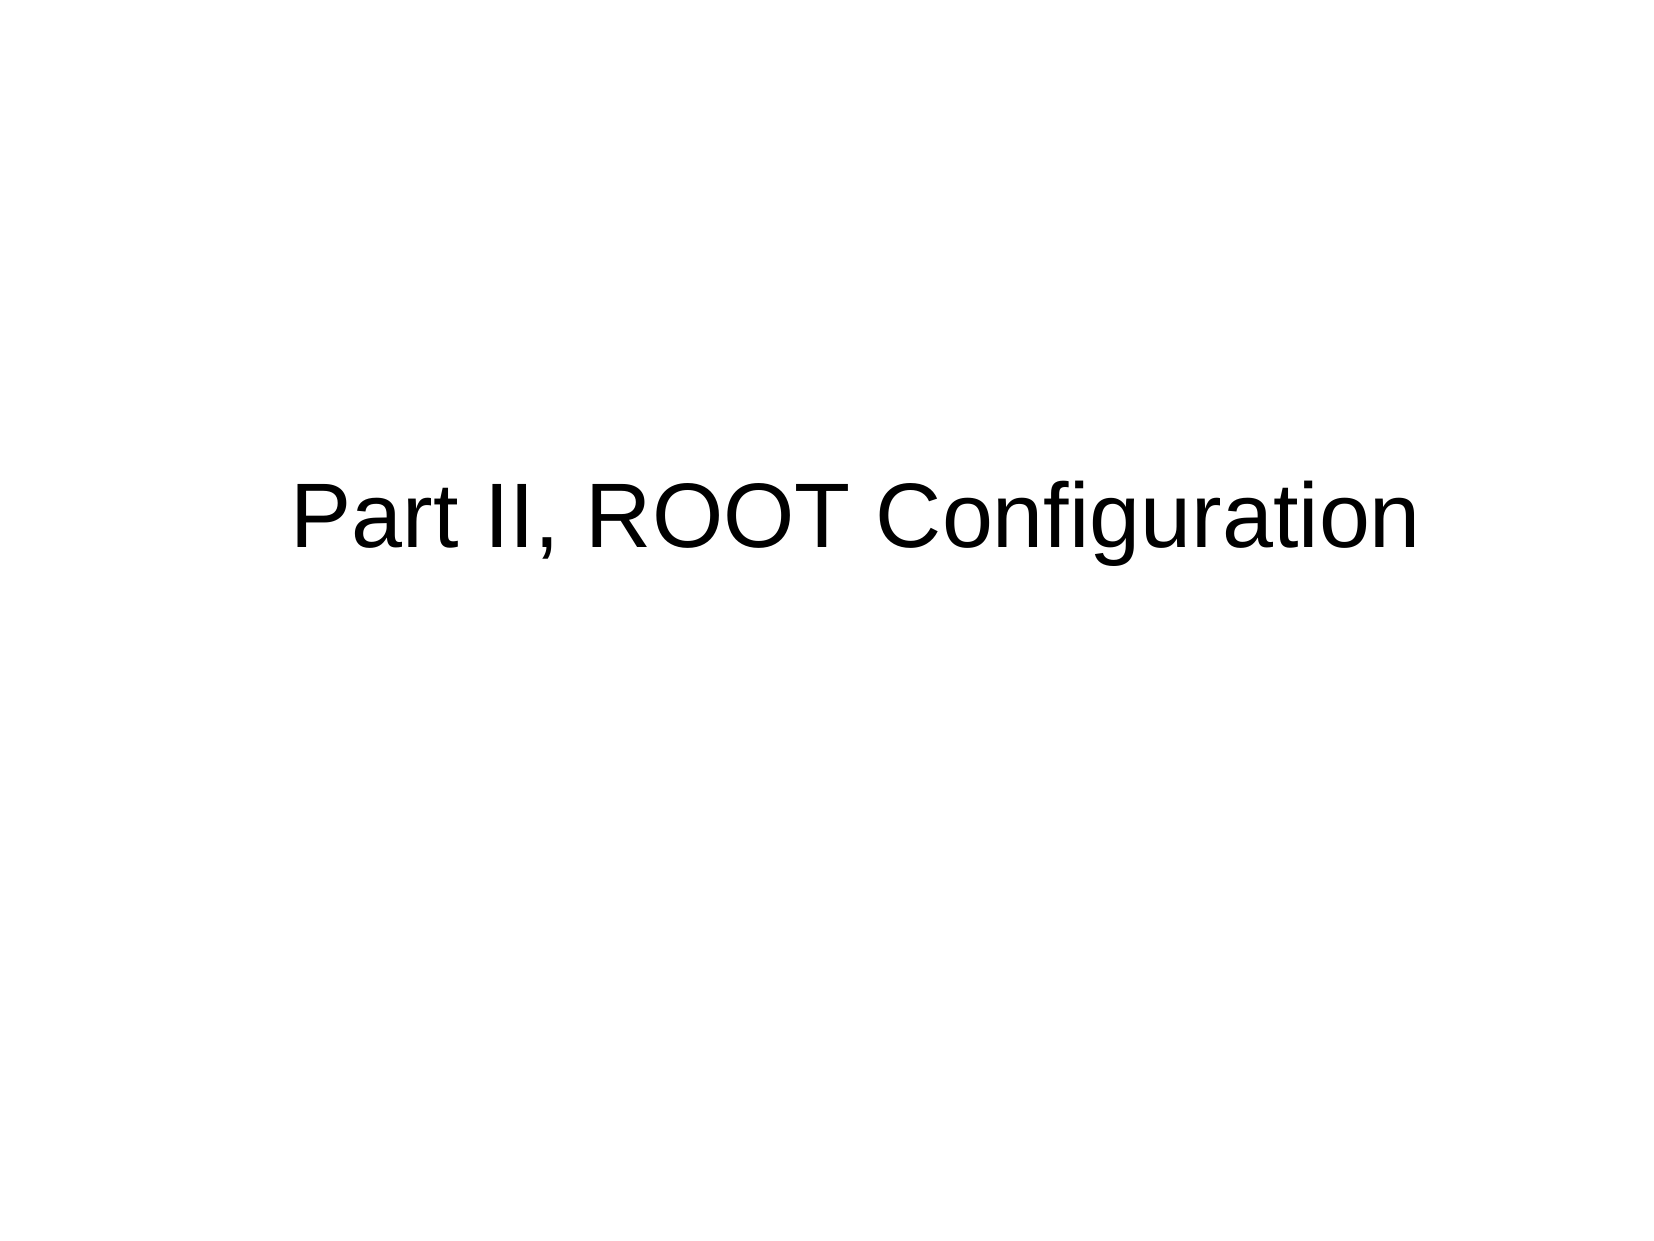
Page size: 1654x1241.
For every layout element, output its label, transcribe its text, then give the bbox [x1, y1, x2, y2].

title Part II, ROOT Configuration [112, 412, 1601, 620]
